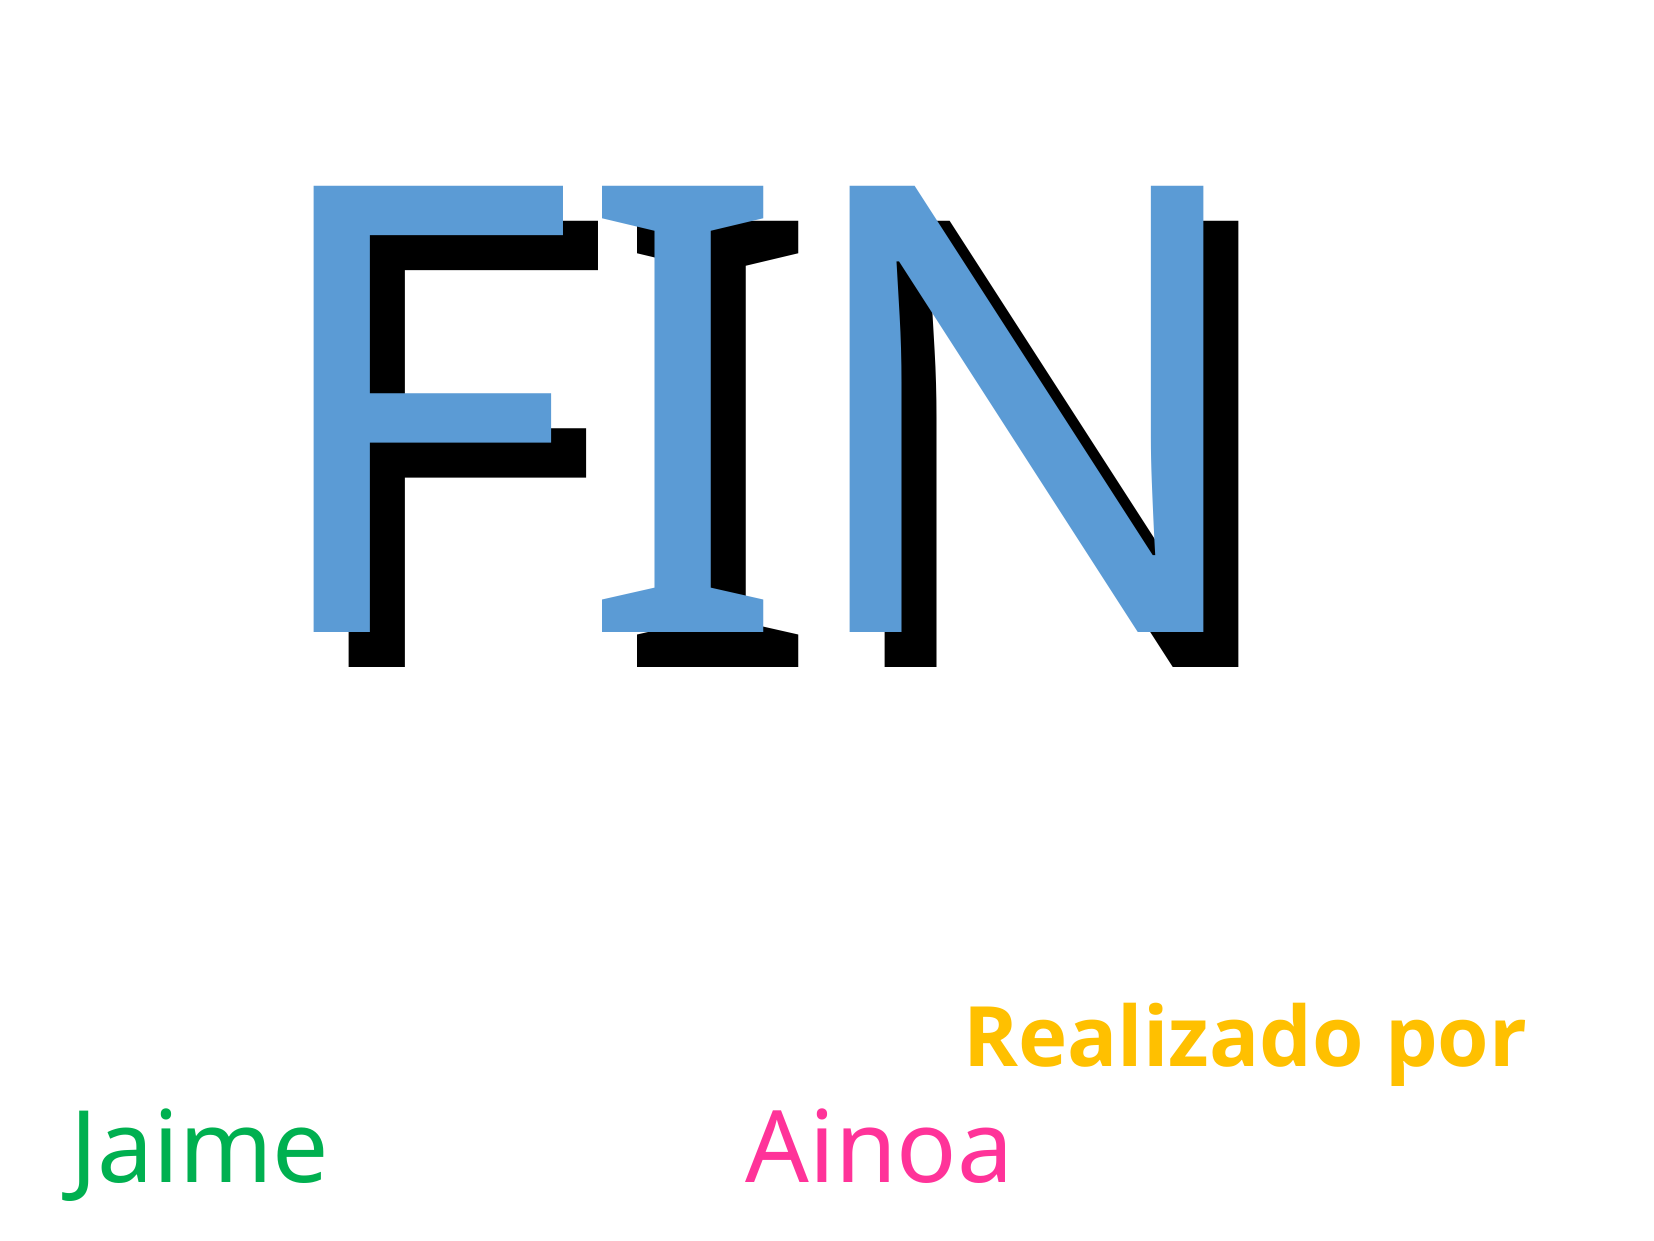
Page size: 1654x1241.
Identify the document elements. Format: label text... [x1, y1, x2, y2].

text_box Realizado por Jaime Ainoa [55, 875, 1605, 1210]
text_box FIN [238, 0, 1422, 765]
